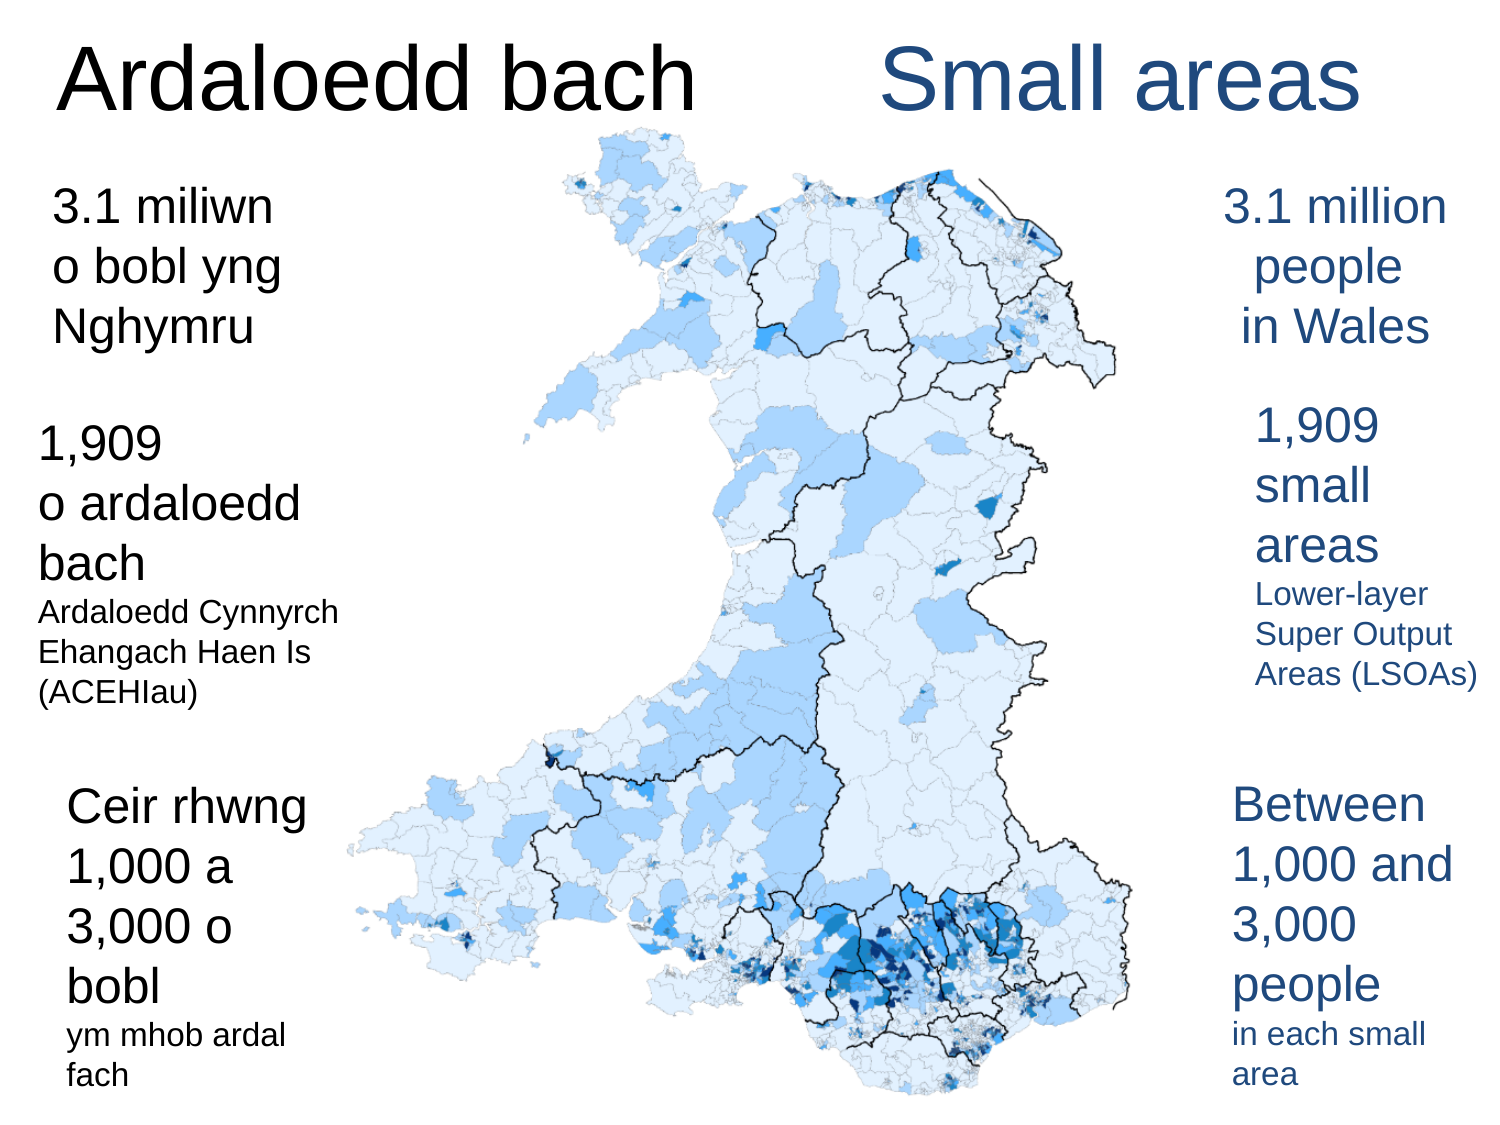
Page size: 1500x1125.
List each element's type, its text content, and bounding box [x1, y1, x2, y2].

text_box 1,909 small areas Lower-layer Super Output Areas (LSOAs) [1239, 384, 1500, 703]
text_box Between 1,000 and 3,000 people in each small area [1216, 764, 1500, 1103]
text_box Small areas [863, 11, 1426, 138]
text_box 1,909 o ardaloedd bach Ardaloedd Cynnyrch Ehangach Haen Is (ACEHIau) [22, 403, 360, 722]
text_box Ardaloedd bach [41, 11, 810, 138]
picture [334, 117, 1146, 1103]
text_box 3.1 million people in Wales [1200, 165, 1471, 363]
text_box Ceir rhwng 1,000 a 3,000 o bobl ym mhob ardal fach [51, 766, 339, 1105]
text_box 3.1 miliwn o bobl yng Nghymru [37, 165, 373, 363]
